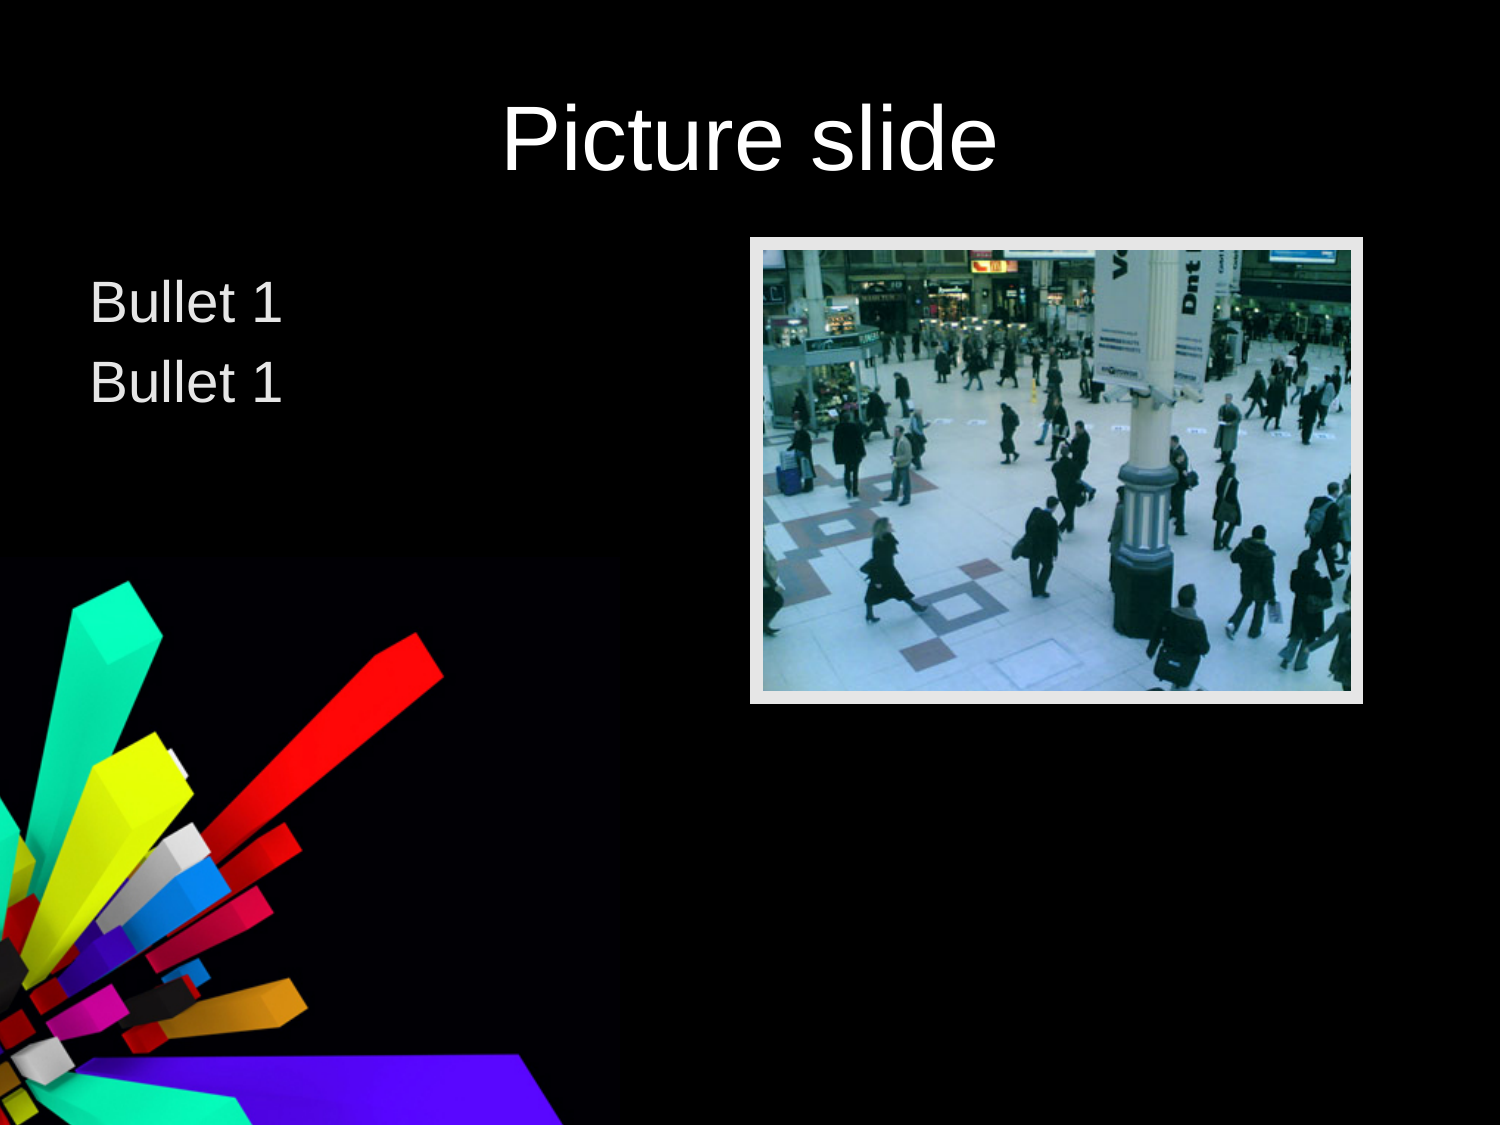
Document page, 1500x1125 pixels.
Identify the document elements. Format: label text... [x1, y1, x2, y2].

picture [0, 557, 621, 1125]
title Picture slide [75, 45, 1426, 233]
picture [762, 249, 1351, 692]
list Bullet 1 Bullet 1 [74, 262, 737, 870]
